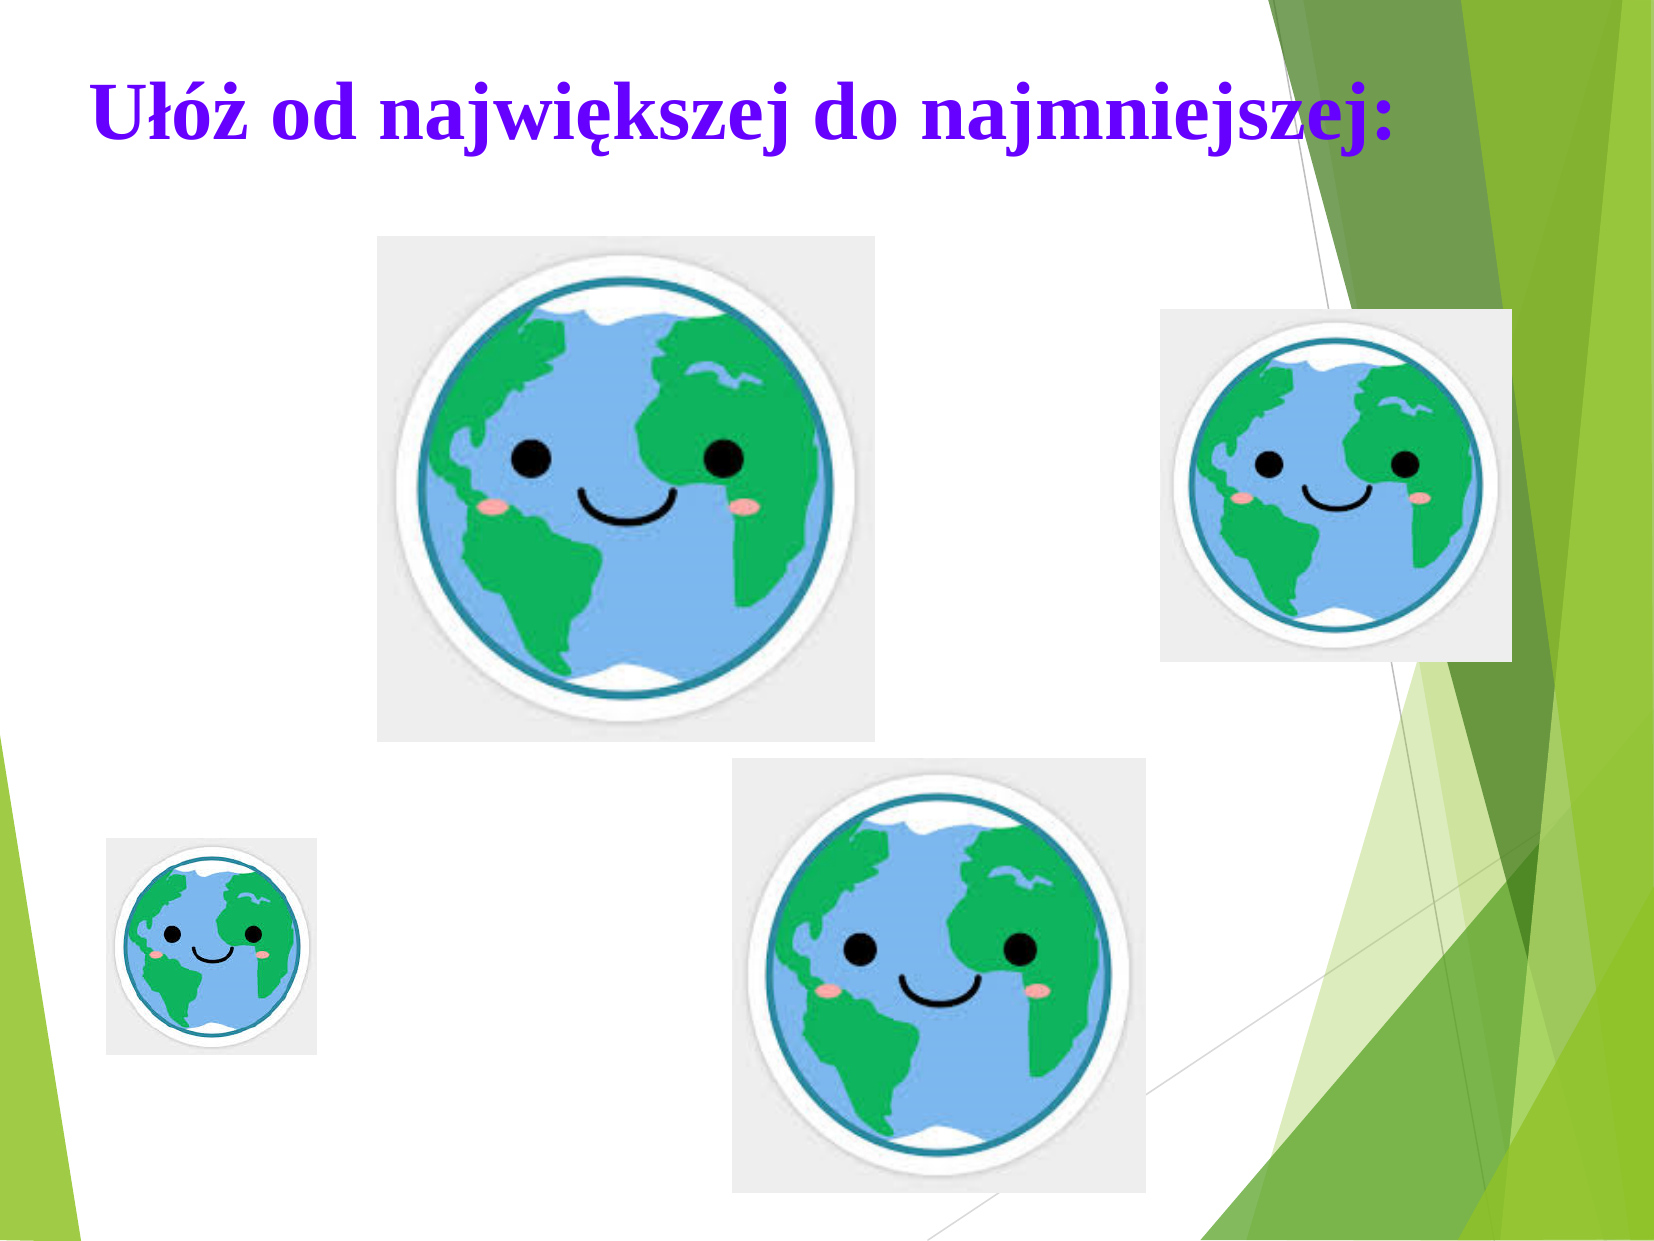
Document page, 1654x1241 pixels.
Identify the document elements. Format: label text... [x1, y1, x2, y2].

title Ułóż od największej do najmniejszej: [0, 49, 1489, 257]
picture [377, 236, 875, 742]
picture [106, 838, 317, 1055]
picture [732, 758, 1146, 1193]
picture [1160, 309, 1512, 662]
